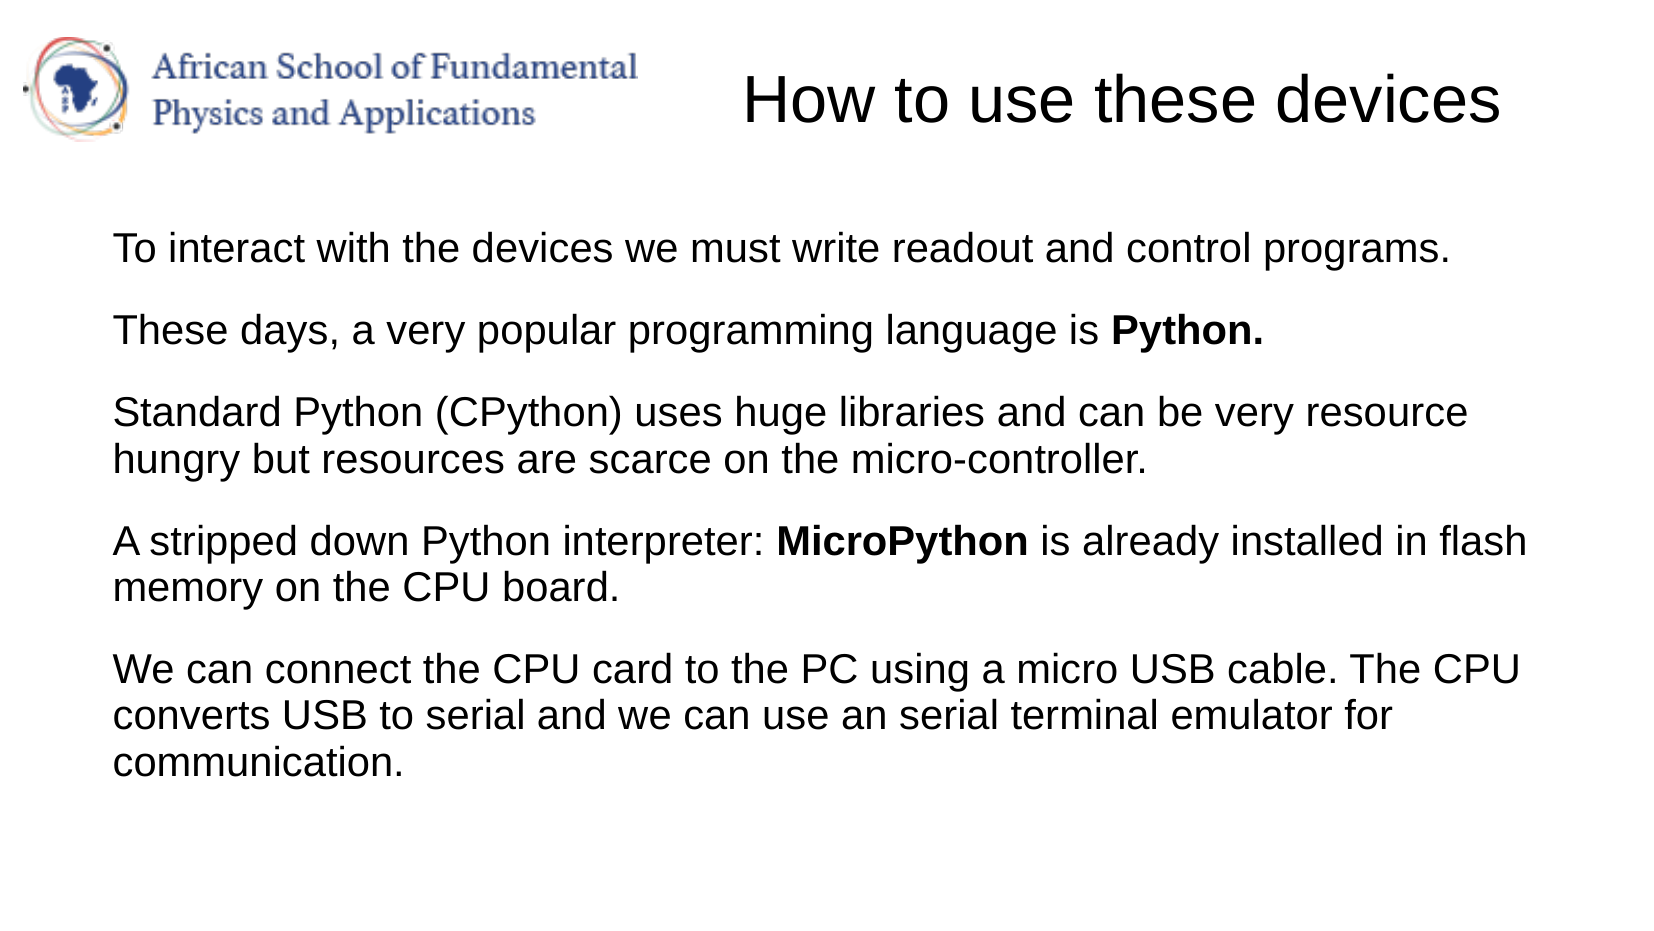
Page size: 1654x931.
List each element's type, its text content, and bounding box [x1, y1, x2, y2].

list To interact with the devices we must write readout and control programs. These days, a very popular programming language is Python. Standard Python (CPython) uses huge libraries and can be very resource hungry but resources are scarce on the micro-controller. A stripped down Python interpreter: MicroPython is already installed in flash memory on the CPU board. We can connect the CPU card to the PC using a micro USB cable. The CPU converts USB to serial and we can use an serial terminal emulator for communication. [112, 225, 1601, 788]
picture [23, 37, 635, 142]
title How to use these devices [635, 21, 1610, 177]
